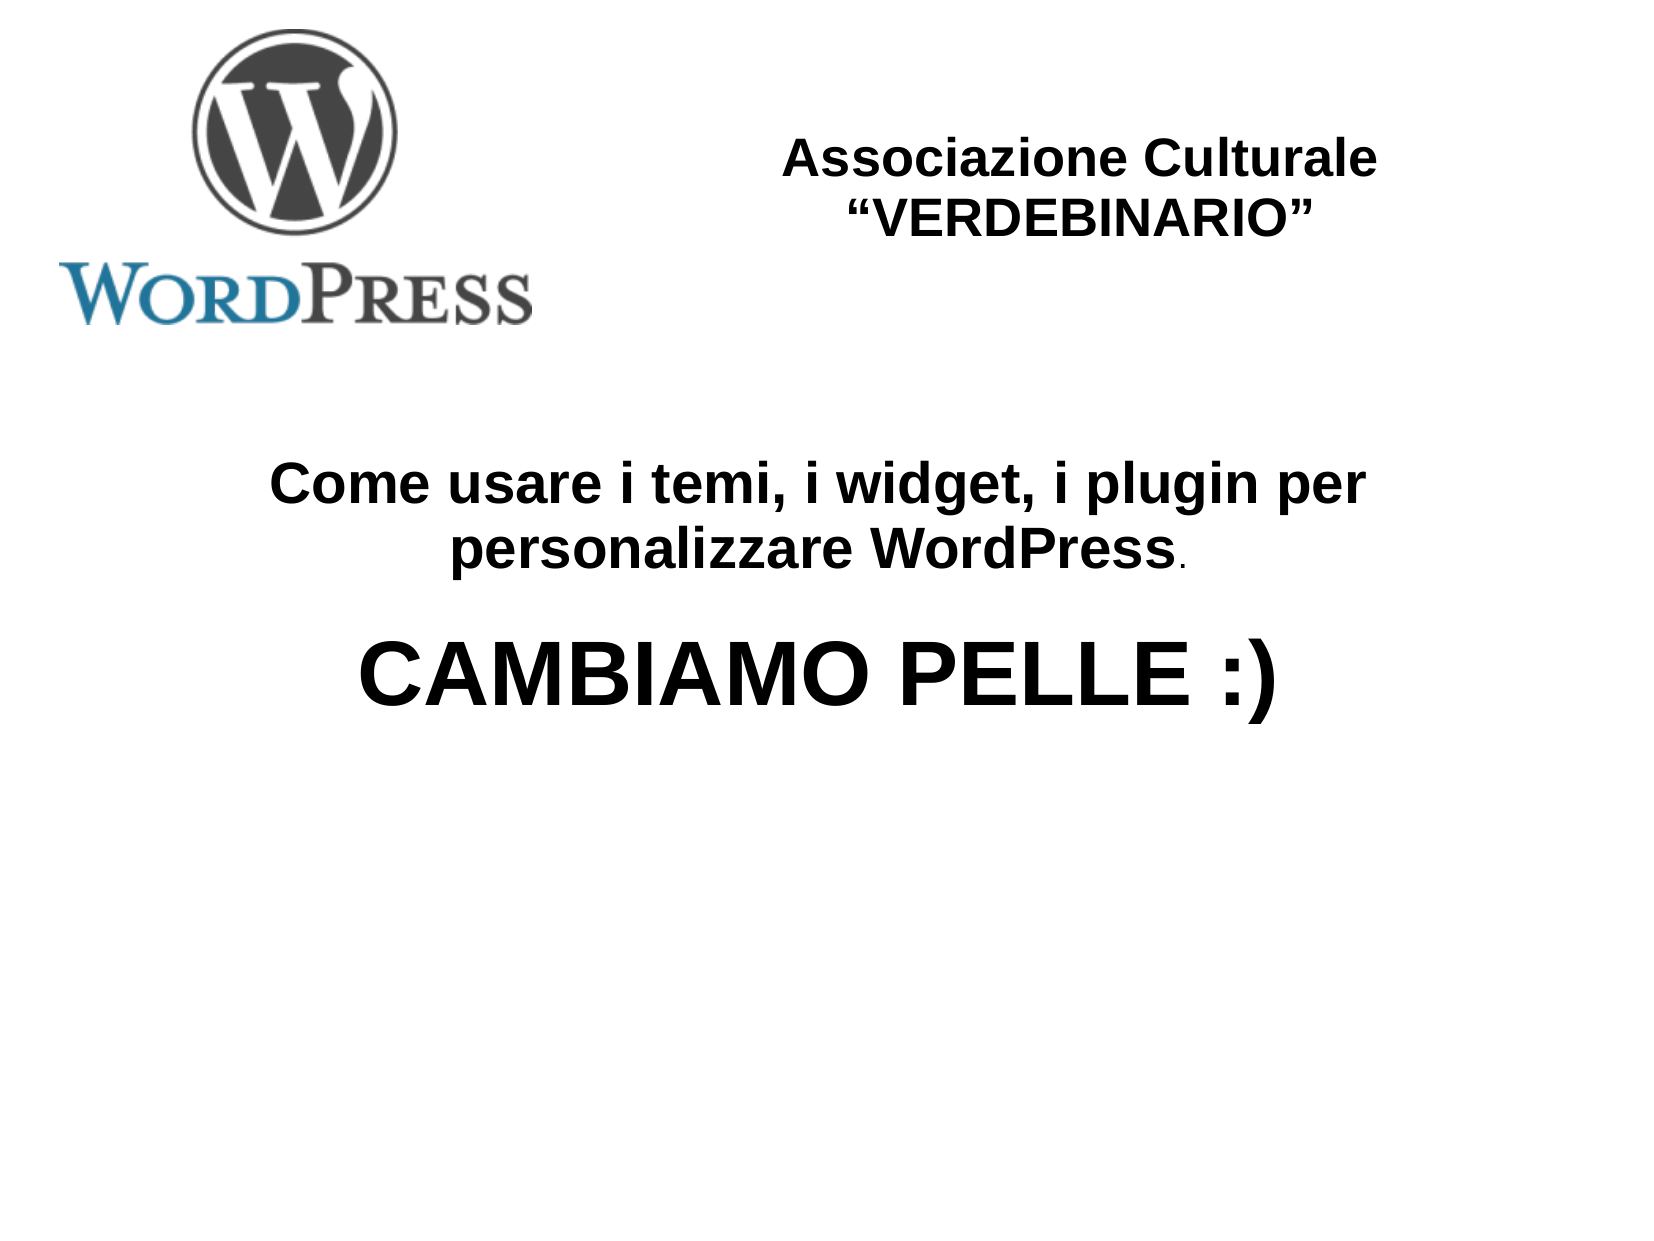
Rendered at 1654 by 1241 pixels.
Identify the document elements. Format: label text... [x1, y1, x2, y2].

picture [59, 29, 532, 325]
text_box Come usare i temi, i widget, i plugin per personalizzare WordPress. CAMBIAMO PELLE :) [220, 443, 1418, 768]
title Associazione Culturale “VERDEBINARIO” [590, 50, 1571, 325]
